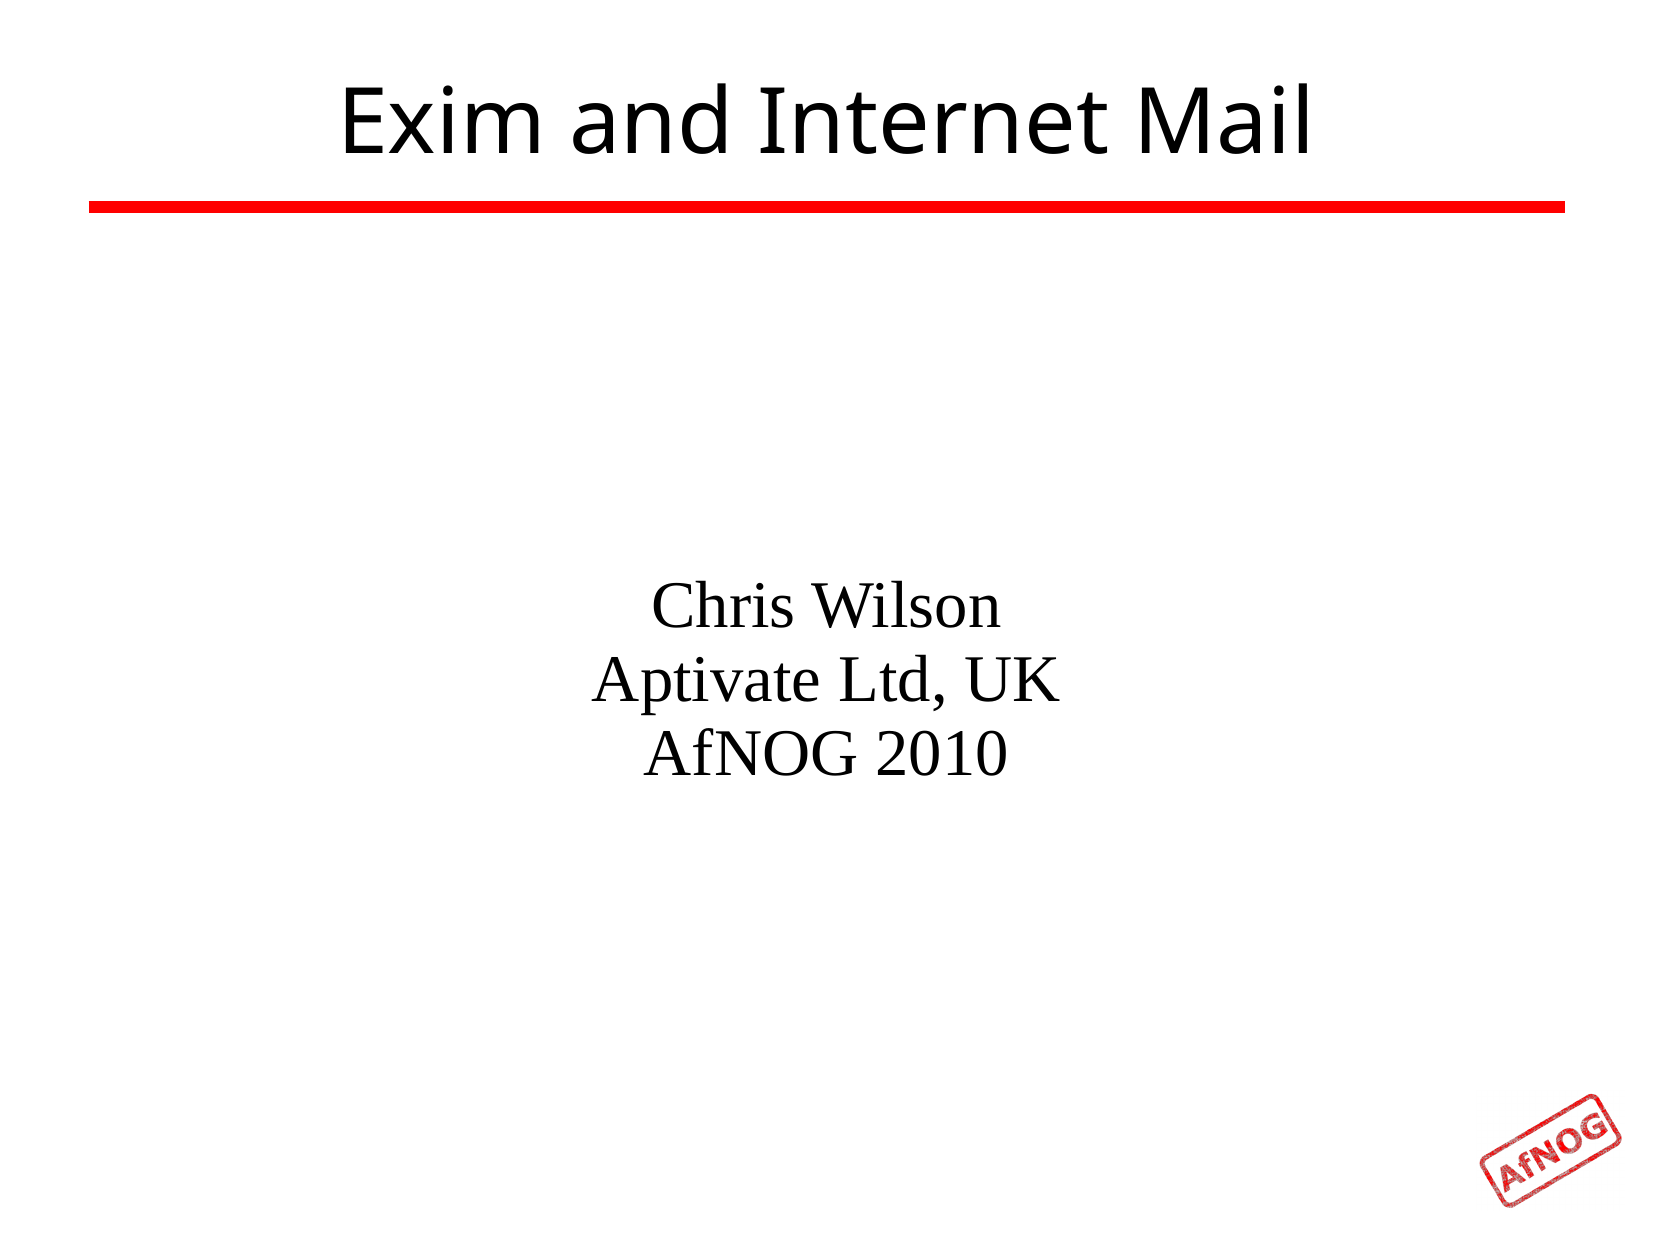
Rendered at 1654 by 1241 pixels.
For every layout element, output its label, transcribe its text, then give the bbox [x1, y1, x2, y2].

title Exim and Internet Mail [88, 29, 1565, 207]
subtitle Chris Wilson Aptivate Ltd, UK AfNOG 2010 [82, 236, 1571, 1123]
picture [1476, 1090, 1625, 1211]
